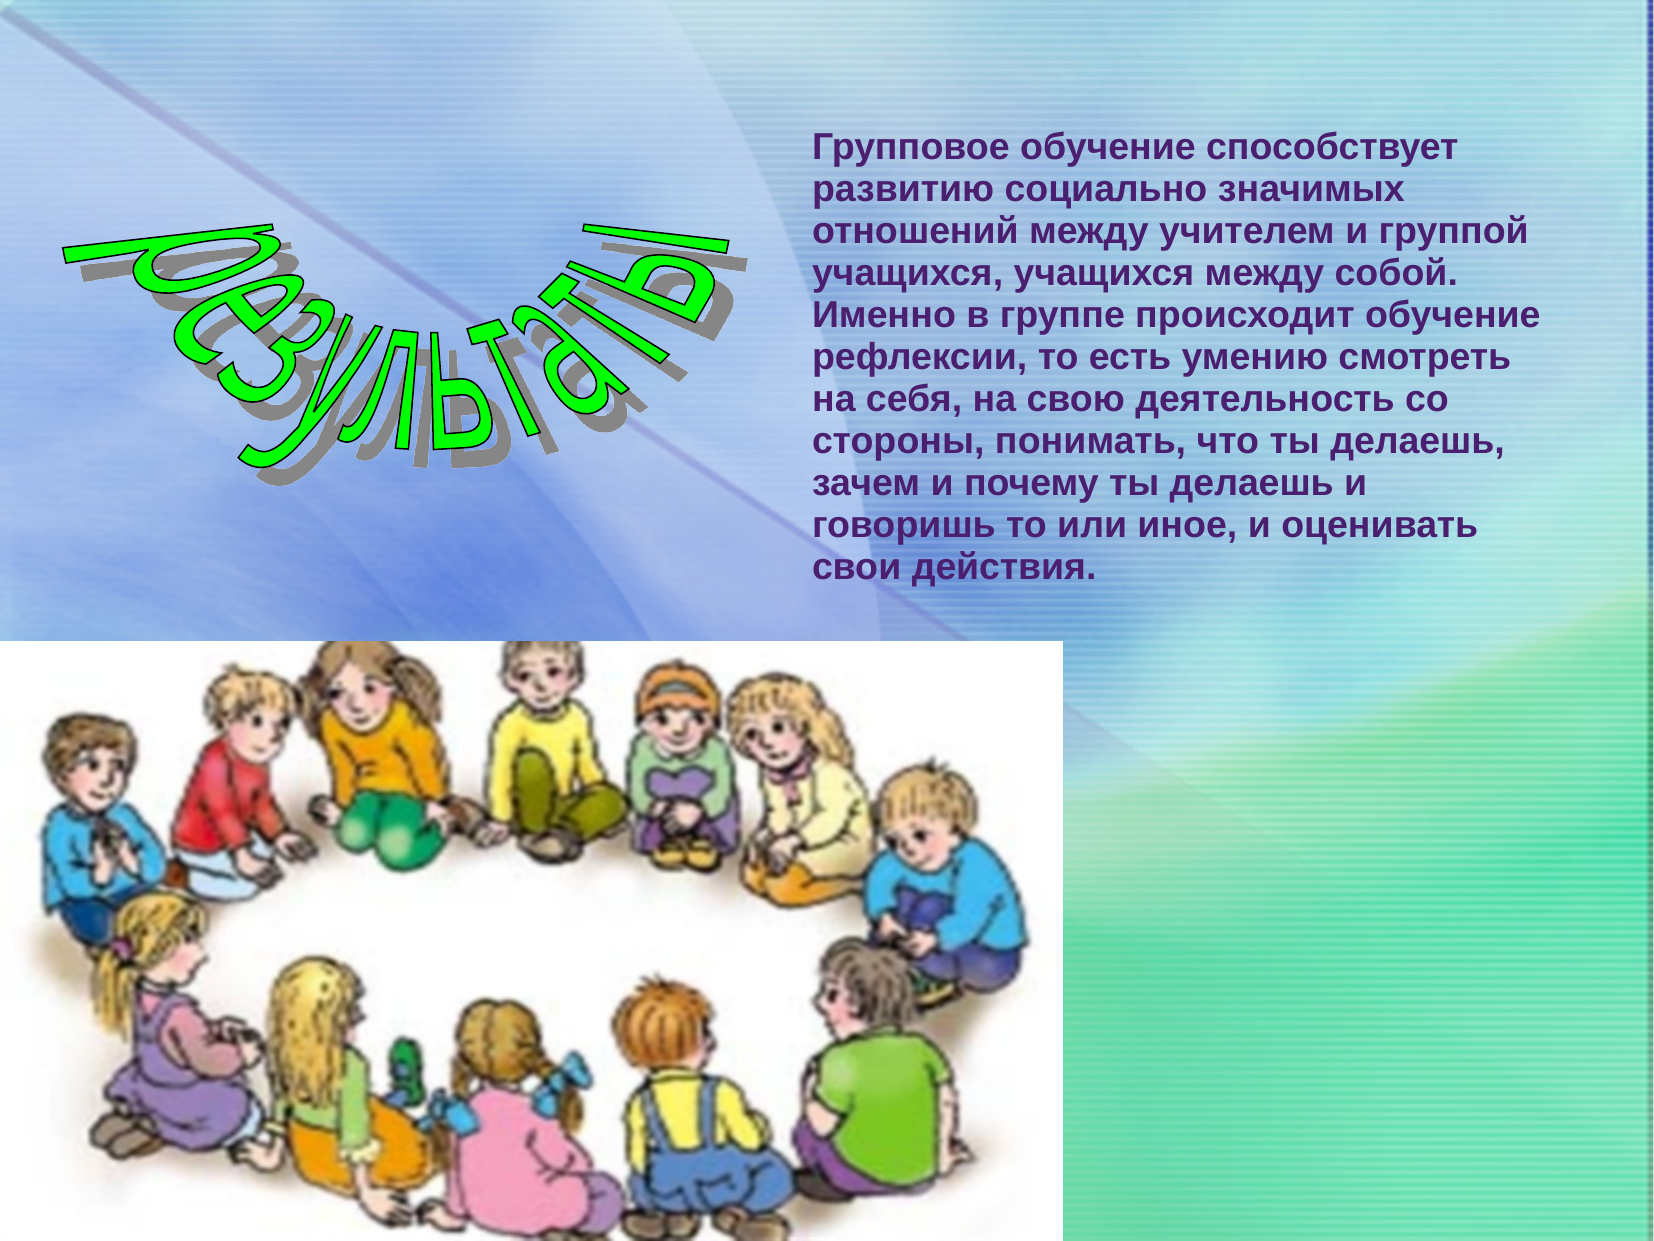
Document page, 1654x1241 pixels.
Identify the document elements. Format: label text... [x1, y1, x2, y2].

text_box результаты [62, 224, 281, 294]
text_box результаты [217, 299, 335, 402]
text_box результаты [338, 329, 418, 450]
text_box результаты [582, 224, 729, 254]
text_box результаты [467, 319, 541, 437]
text_box результаты [174, 274, 304, 365]
text_box Групповое обучение способствует развитию социально значимых отношений между учителем и группой учащихся, учащихся между собой. Именно в группе происходит обучение рефлексии, то есть умению смотреть на себя, на свою деятельность со стороны, понимать, что ты делаешь, зачем и почему ты делаешь и говоришь то или иное, и оценивать свои действия. [797, 118, 1565, 975]
picture [0, 0, 1654, 1241]
text_box результаты [430, 332, 492, 450]
text_box результаты [238, 314, 383, 468]
text_box результаты [512, 306, 629, 414]
text_box результаты [538, 273, 670, 364]
text_box результаты [566, 254, 715, 323]
